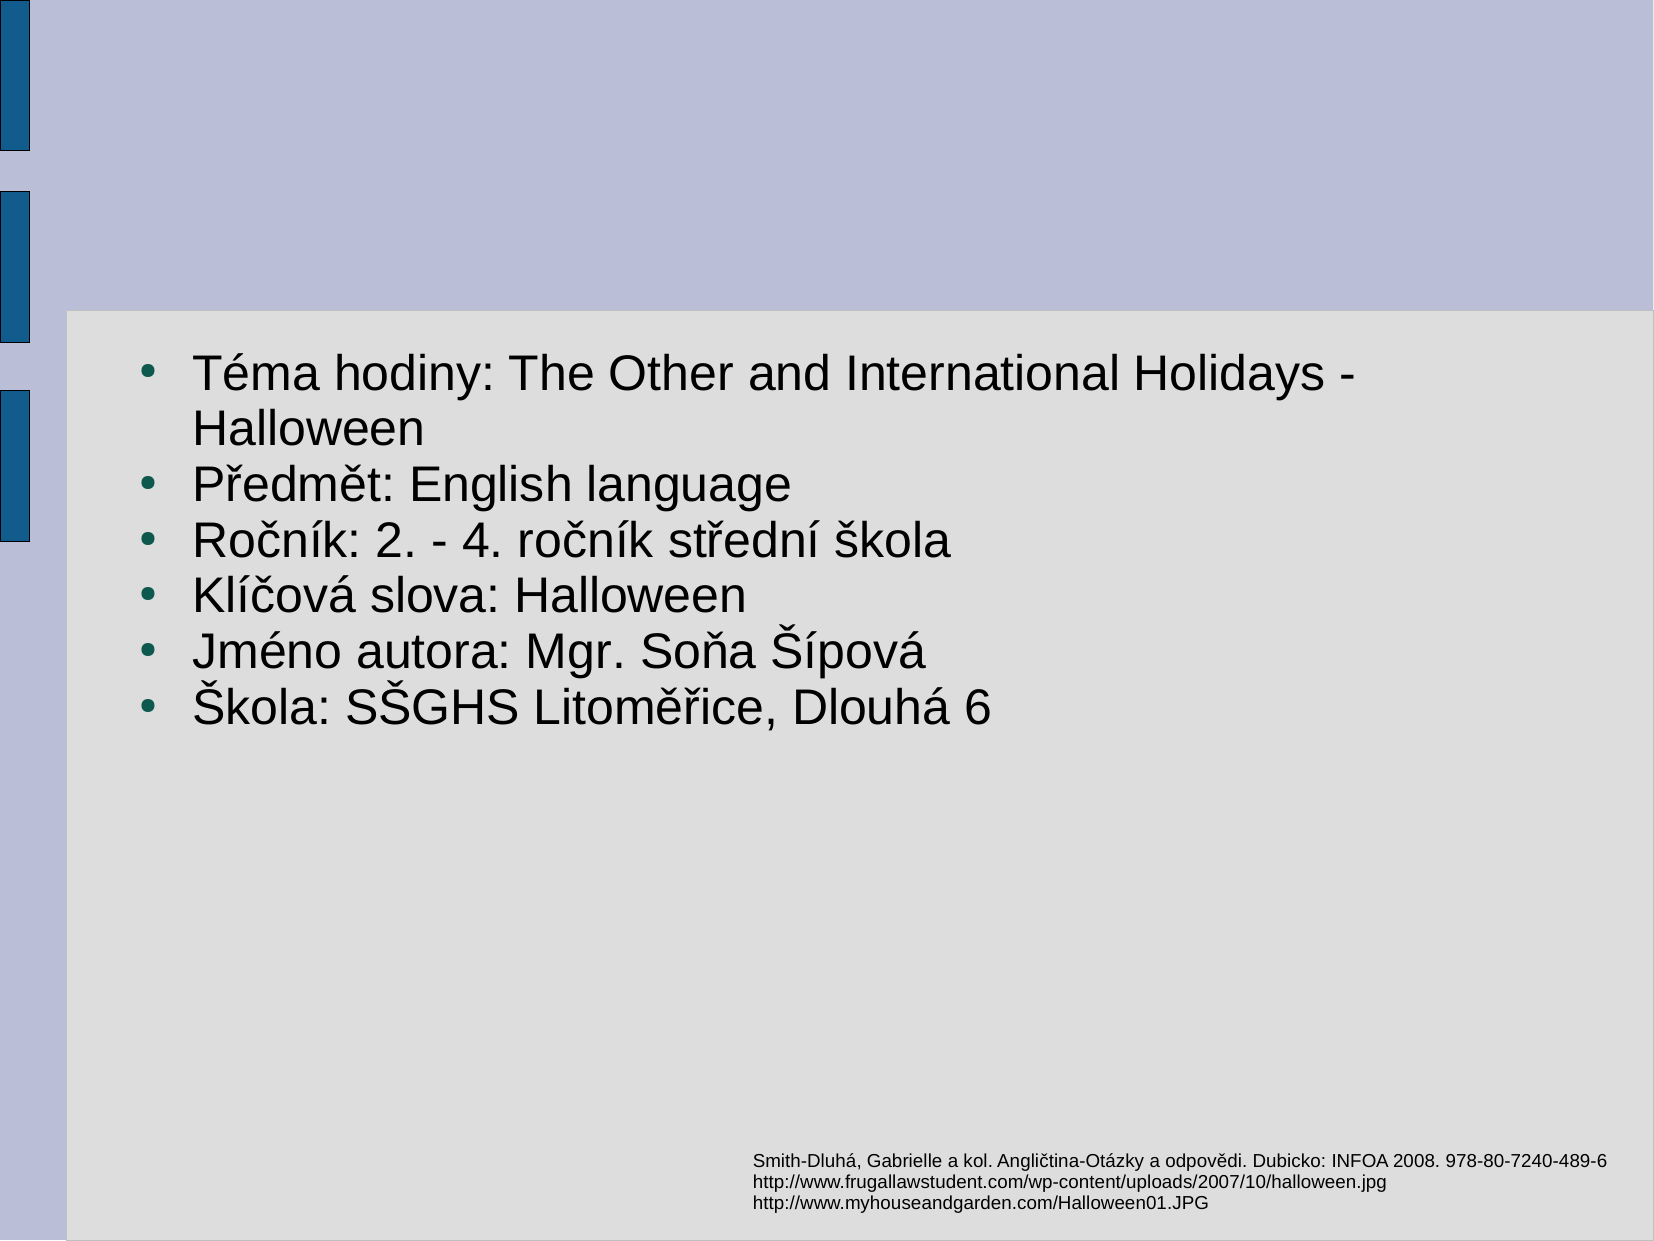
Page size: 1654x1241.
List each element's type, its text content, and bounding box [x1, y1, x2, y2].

text_box Smith-Dluhá, Gabrielle a kol. Angličtina-Otázky a odpovědi. Dubicko: INFOA 2008. 978-80-7240-489-6 http://www.frugallawstudent.com/wp-content/uploads/2007/10/halloween.jpg http://www.myhouseandgarden.com/Halloween01.JPG [738, 1122, 1643, 1241]
list Téma hodiny: The Other and International Holidays - Halloween Předmět: English language Ročník: 2. - 4. ročník střední škola Klíčová slova: Halloween Jméno autora: Mgr. Soňa Šípová Škola: SŠGHS Litoměřice, Dlouhá 6 [121, 344, 1534, 1127]
